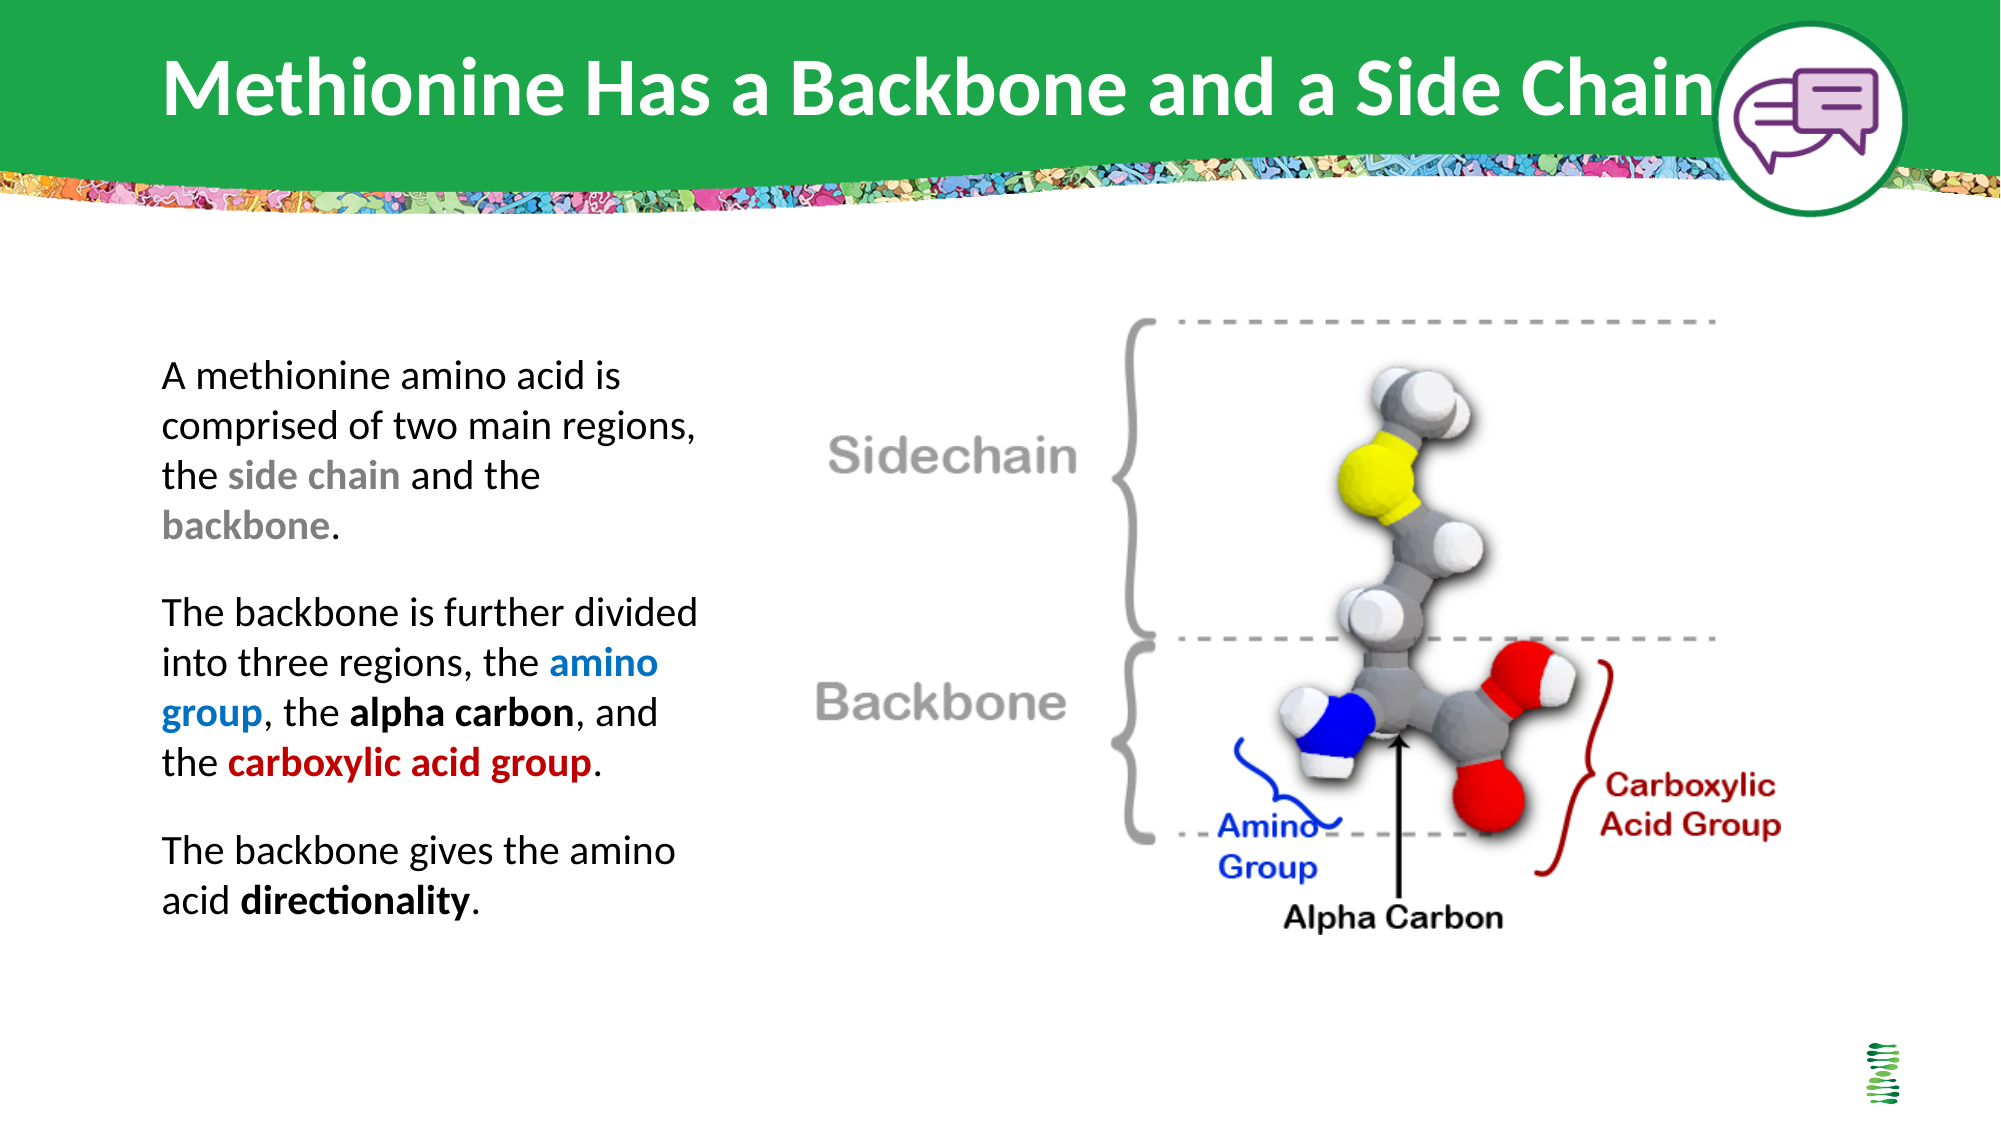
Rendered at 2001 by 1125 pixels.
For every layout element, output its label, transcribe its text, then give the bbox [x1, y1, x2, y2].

text_box Methionine Has a Backbone and a Side Chain [146, 0, 2000, 166]
text_box A methionine amino acid is comprised of two main regions, the side chain and the backbone. The backbone is further divided into three regions, the amino group, the alpha carbon, and the carboxylic acid group. The backbone gives the amino acid directionality. [146, 340, 738, 931]
picture [0, 0, 2001, 1125]
